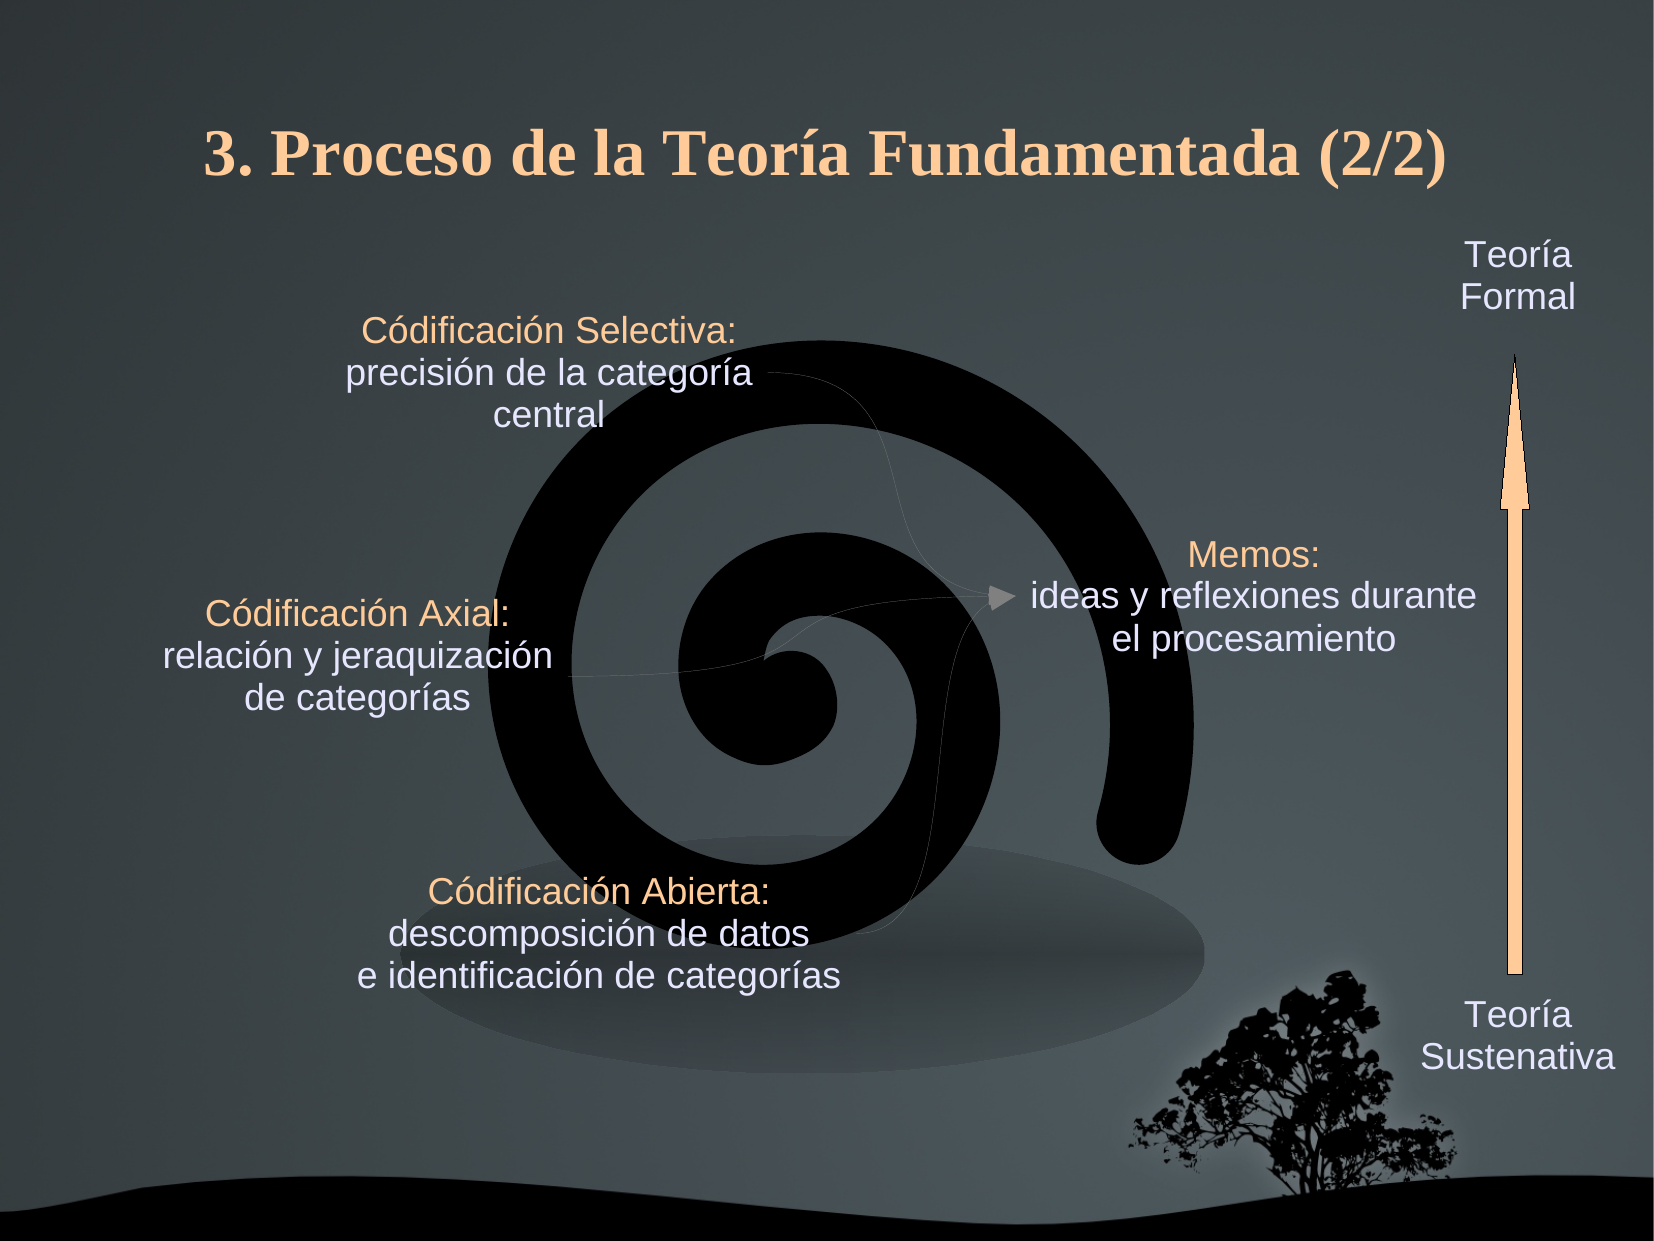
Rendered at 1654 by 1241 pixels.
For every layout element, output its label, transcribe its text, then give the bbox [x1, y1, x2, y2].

text_box Códificación Axial: relación y jeraquización de categorías [147, 584, 568, 768]
title 3. Proceso de la Teoría Fundamentada (2/2) [82, 49, 1571, 257]
picture [0, 0, 1654, 1241]
text_box Teoría Formal [1445, 226, 1592, 325]
text_box Códificación Selectiva: precisión de la categoría central [330, 302, 768, 443]
text_box Teoría Sustenativa [1405, 986, 1631, 1086]
text_box Memos: ideas y reflexiones durante el procesamiento [1015, 525, 1493, 667]
text_box [1500, 354, 1530, 975]
text_box Códificación Abierta: descomposición de datos e identificación de categorías [342, 863, 857, 1004]
